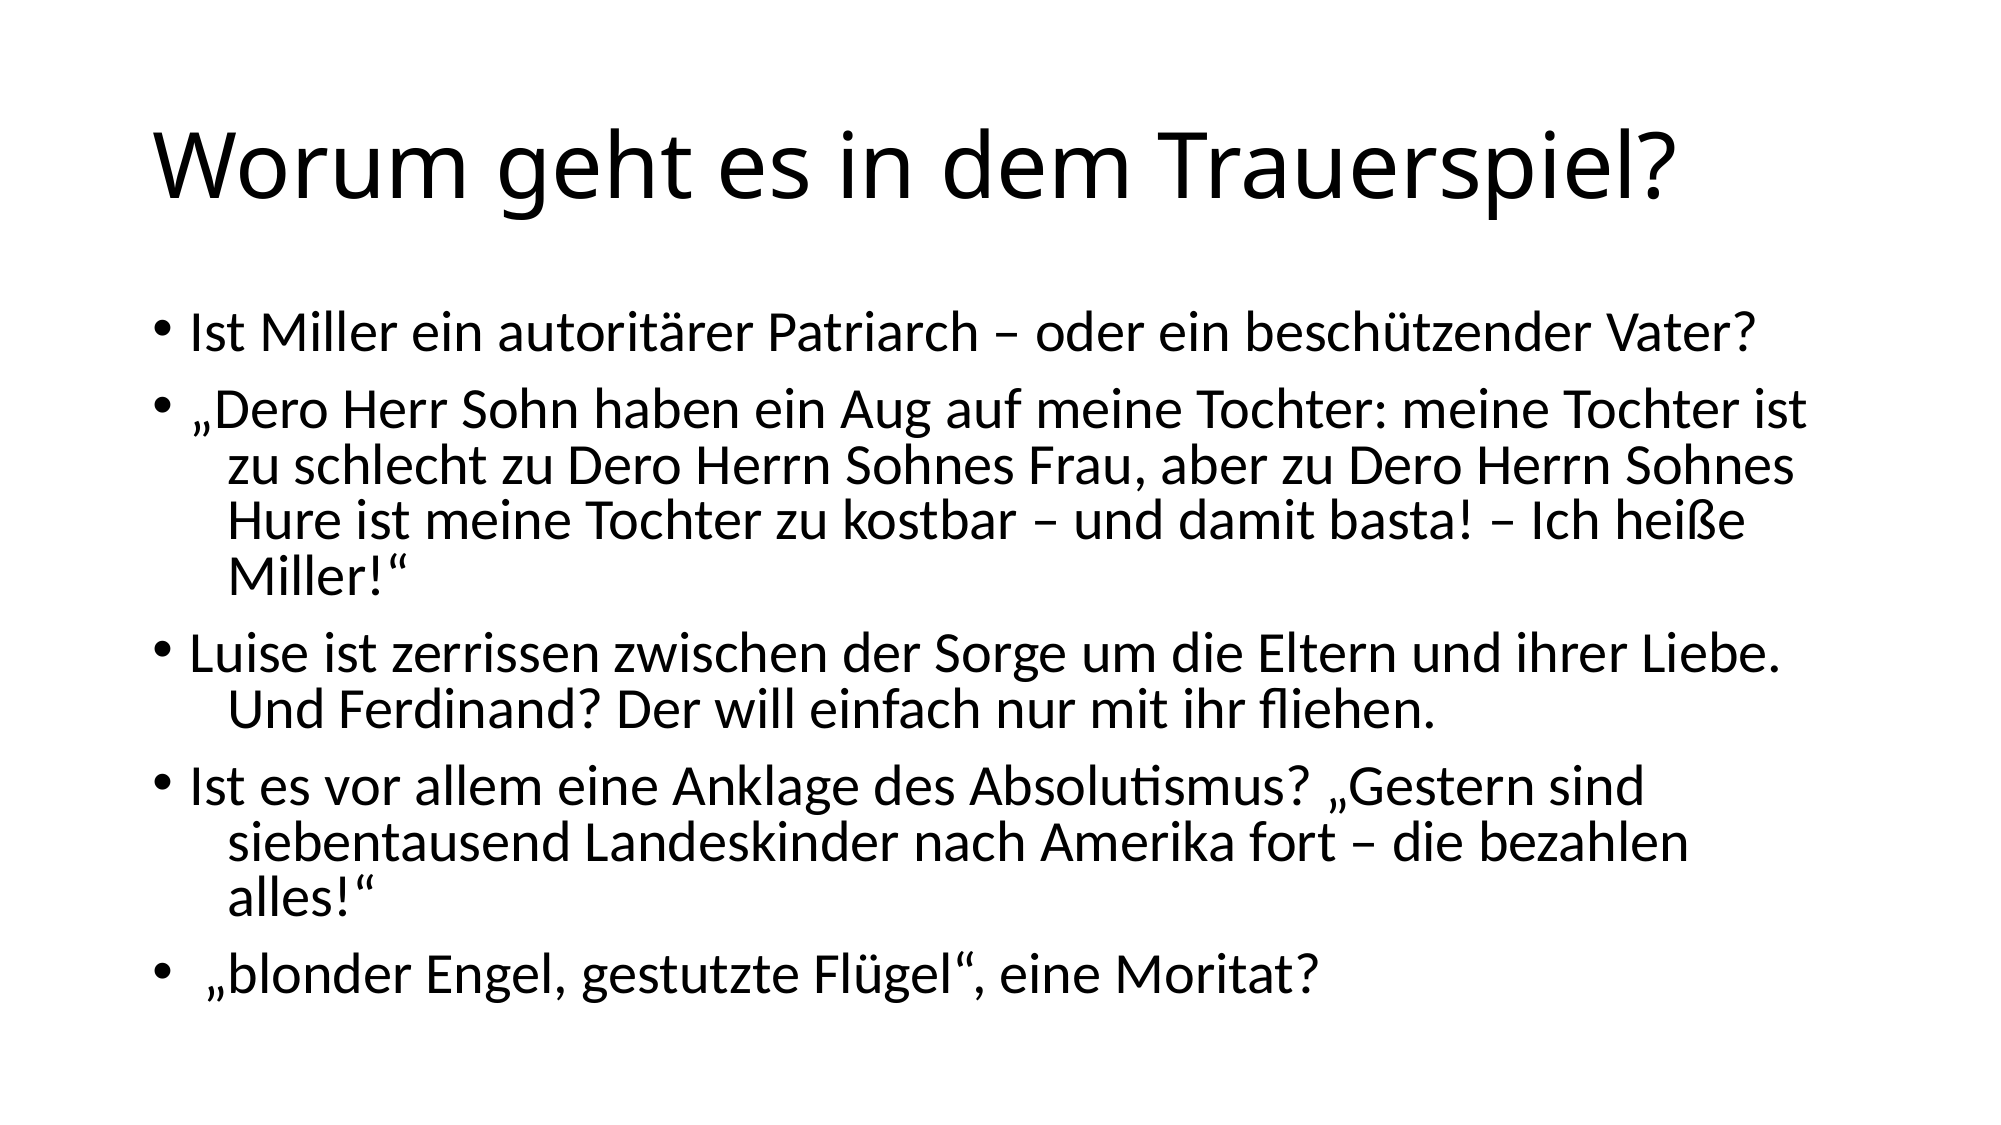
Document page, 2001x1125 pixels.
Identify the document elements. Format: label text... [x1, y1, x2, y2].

list Ist Miller ein autoritärer Patriarch – oder ein beschützender Vater? „Dero Herr Sohn haben ein Aug auf meine Tochter: meine Tochter ist zu schlecht zu Dero Herrn Sohnes Frau, aber zu Dero Herrn Sohnes Hure ist meine Tochter zu kostbar – und damit basta! – Ich heiße Miller!“ Luise ist zerrissen zwischen der Sorge um die Eltern und ihrer Liebe. Und Ferdinand? Der will einfach nur mit ihr fliehen. Ist es vor allem eine Anklage des Absolutismus? „Gestern sind siebentausend Landeskinder nach Amerika fort – die bezahlen alles!“ „blonder Engel, gestutzte Flügel“, eine Moritat? [137, 299, 1863, 1014]
title Worum geht es in dem Trauerspiel? [137, 59, 1863, 278]
